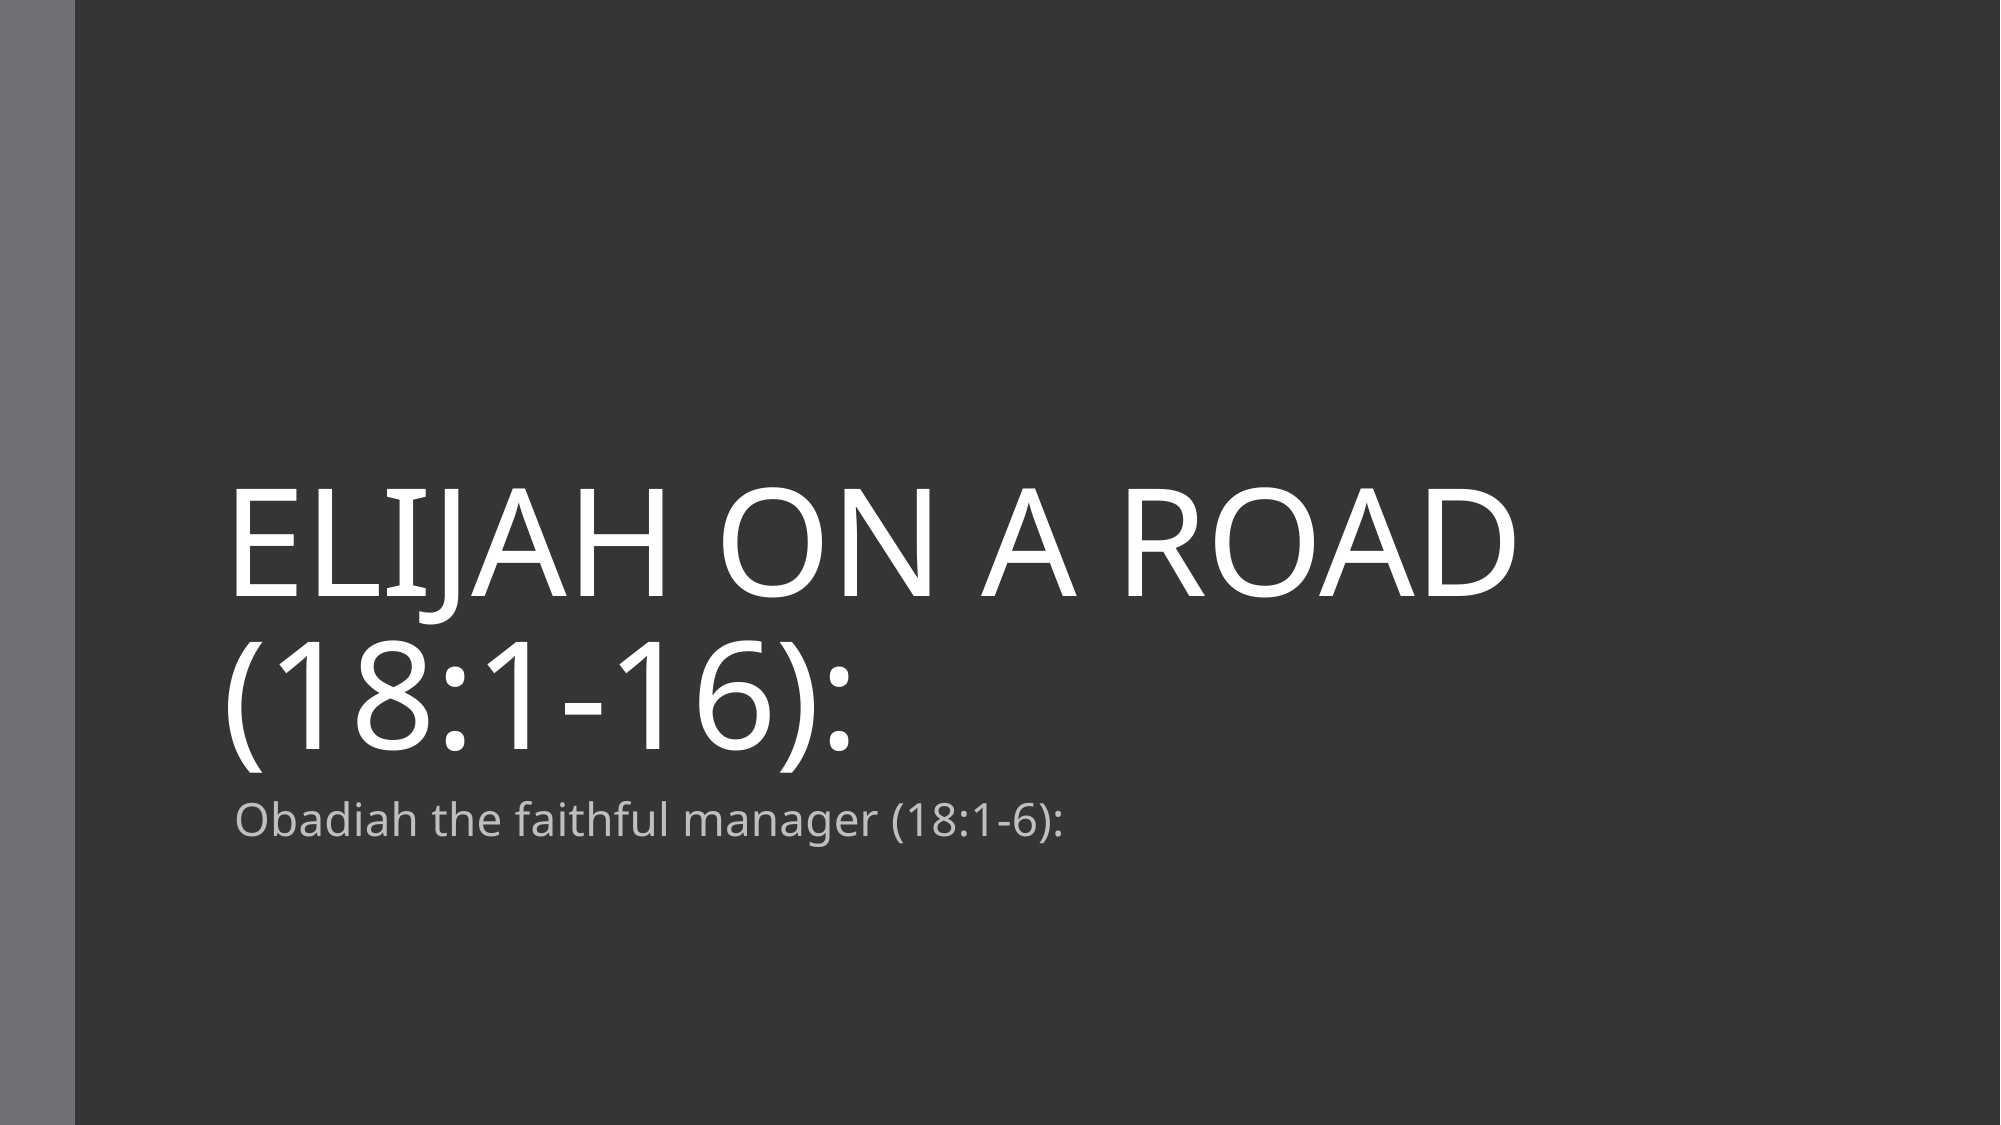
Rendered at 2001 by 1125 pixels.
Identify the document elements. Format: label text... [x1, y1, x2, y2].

title ELIJAH ON A ROAD (18:1-16): [206, 124, 1752, 787]
subtitle Obadiah the faithful manager (18:1-6): [206, 787, 1752, 1066]
